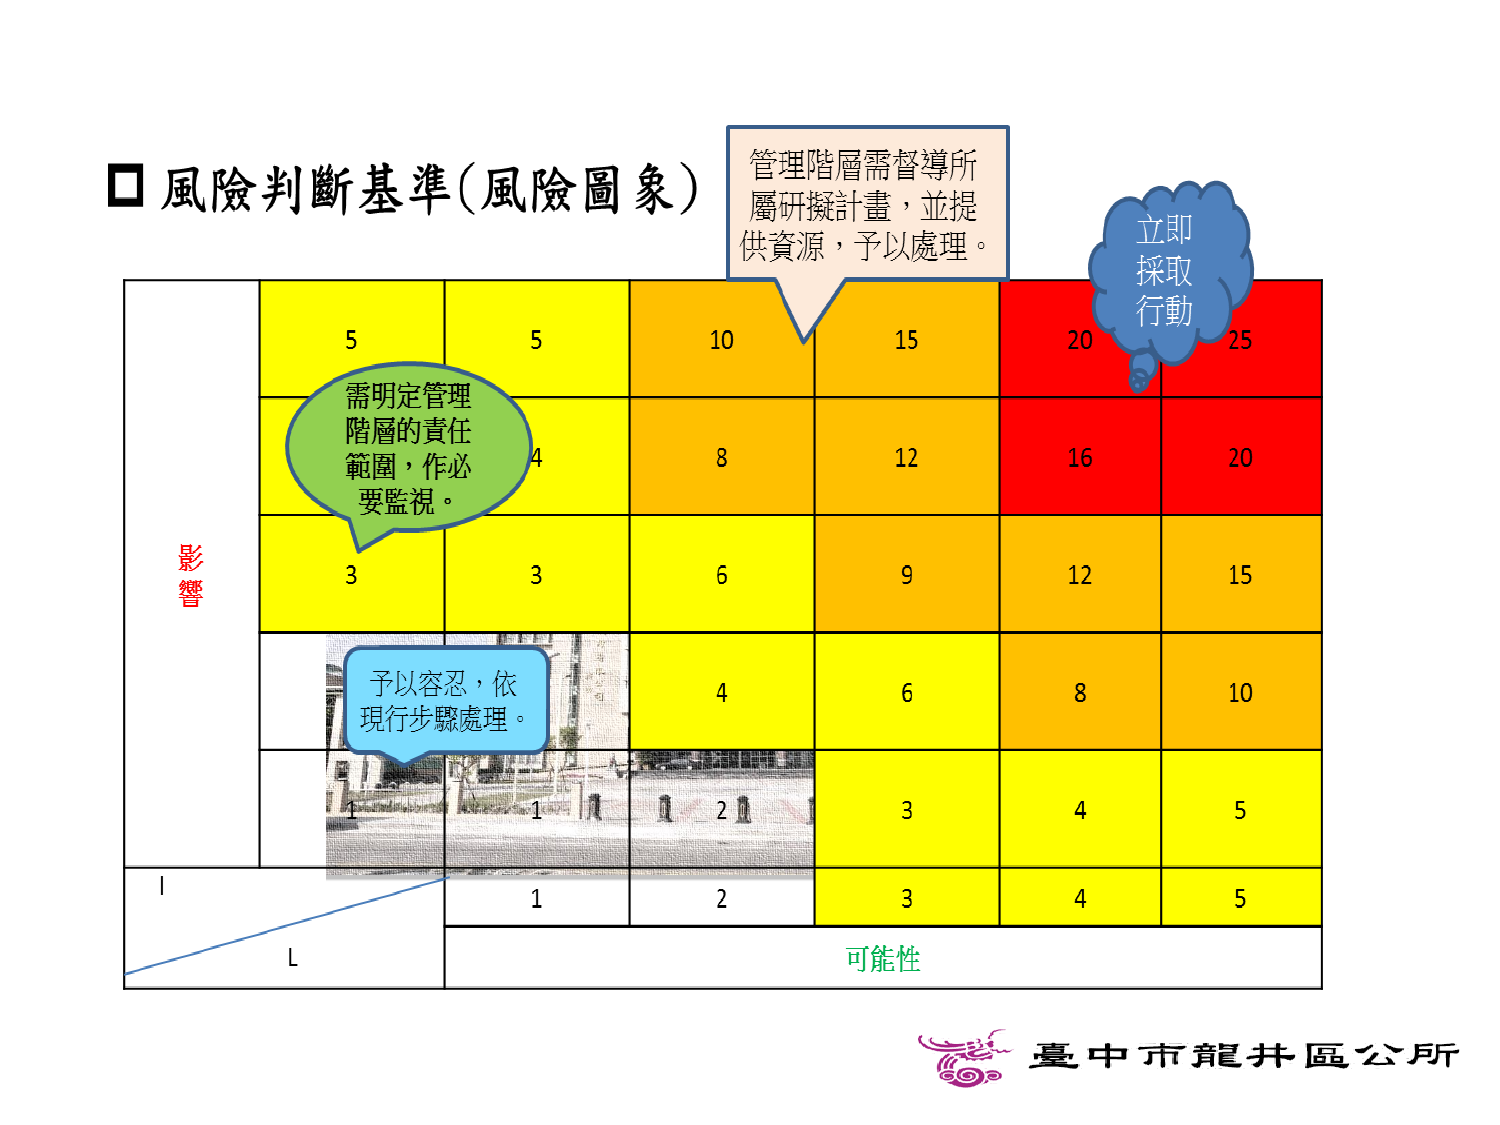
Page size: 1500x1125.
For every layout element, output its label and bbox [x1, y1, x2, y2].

picture [75, 125, 1426, 994]
